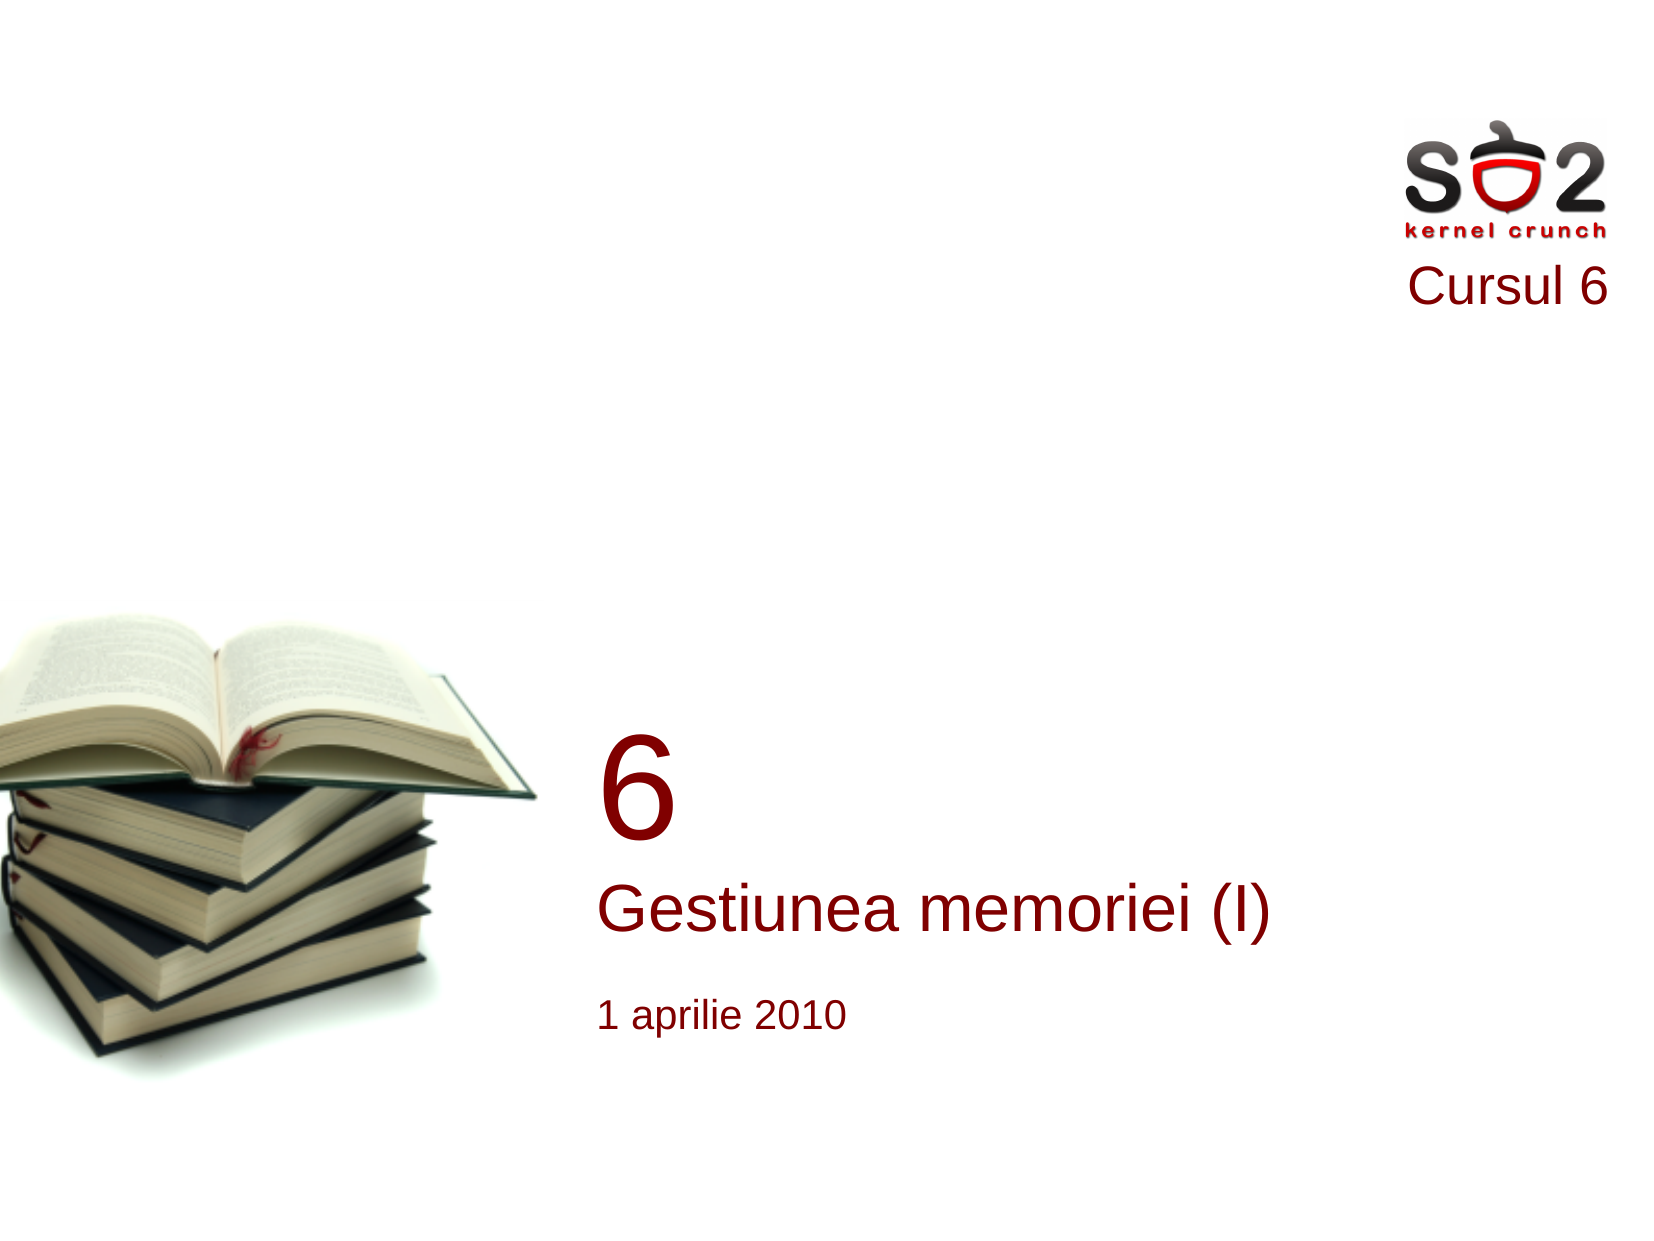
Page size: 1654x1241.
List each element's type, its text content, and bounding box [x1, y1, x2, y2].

picture [1404, 118, 1607, 240]
title Cursul 6 [1387, 248, 1630, 323]
subtitle 6 Gestiunea memoriei (I) 1 aprilie 2010 [561, 686, 1565, 1056]
picture [0, 599, 544, 1087]
